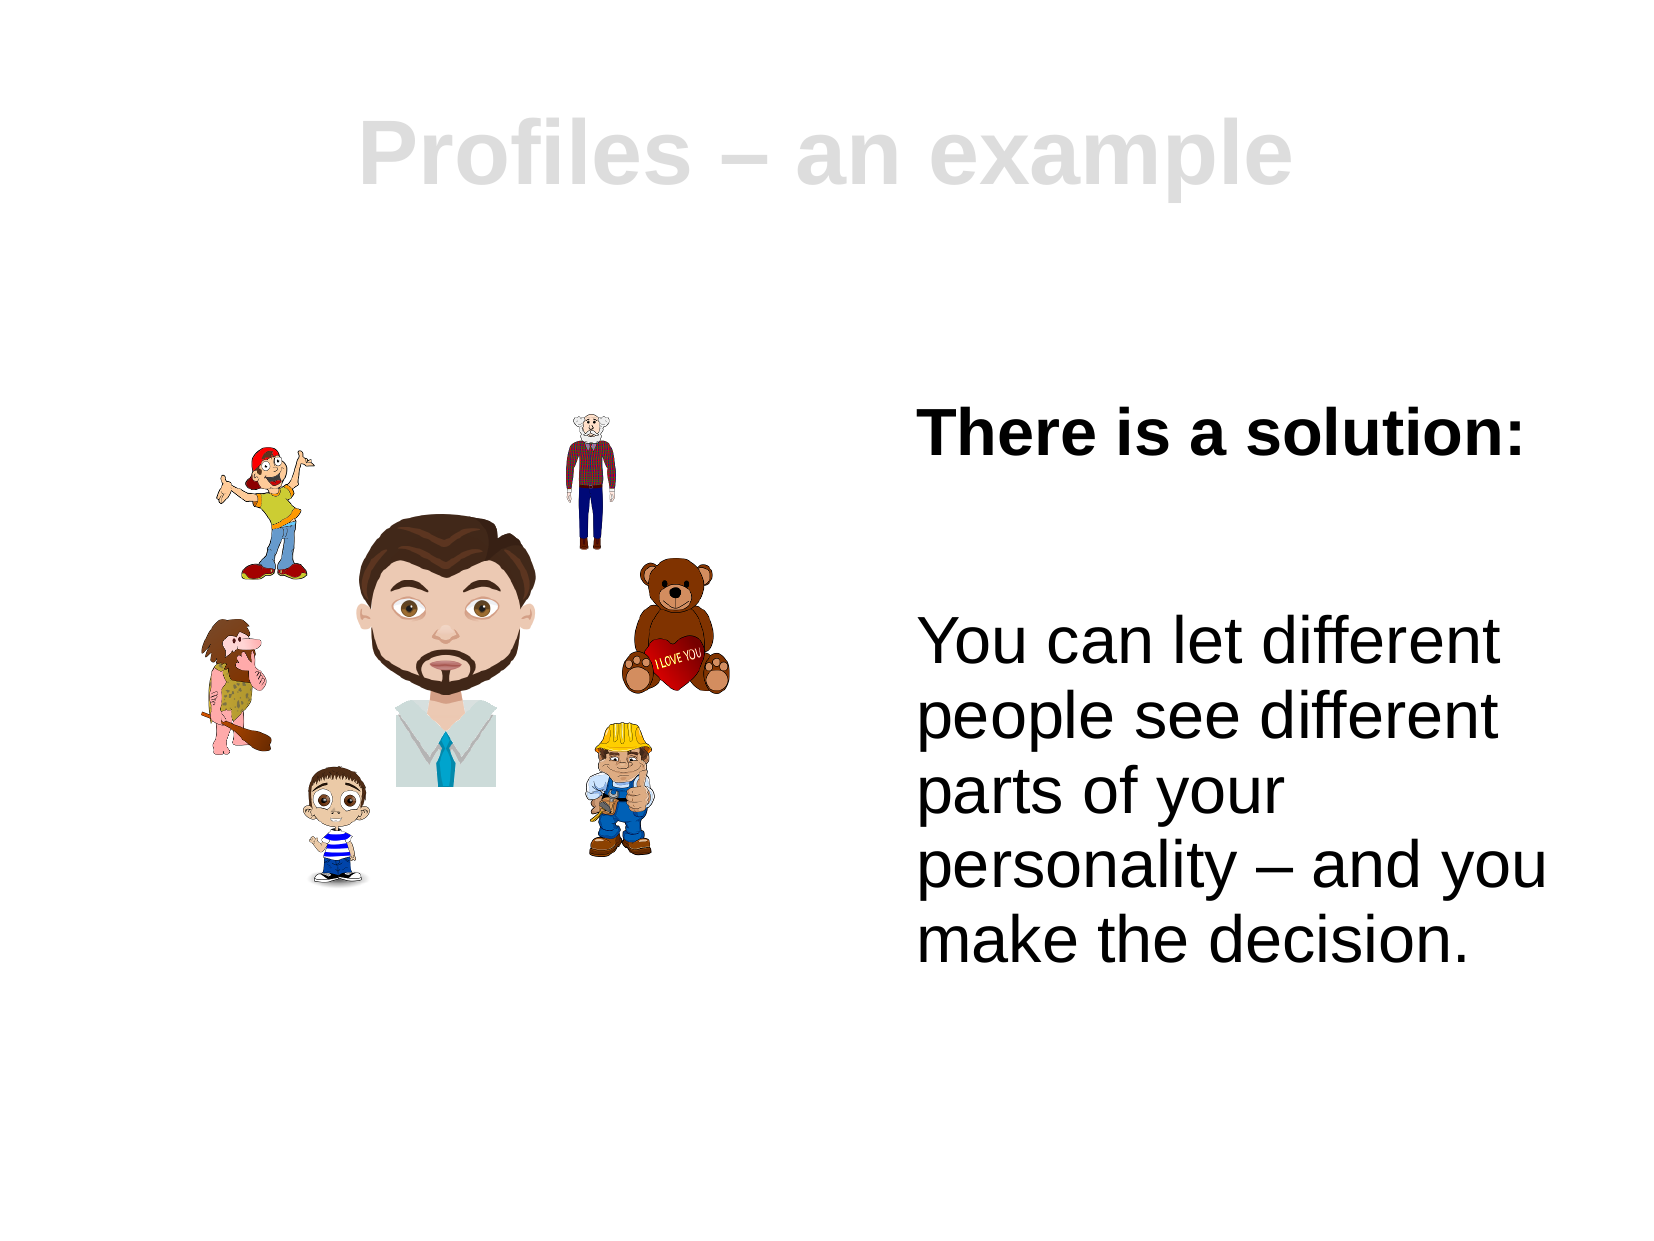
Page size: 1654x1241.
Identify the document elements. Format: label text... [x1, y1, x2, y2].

title Profiles – an example [82, 49, 1571, 257]
picture [82, 377, 809, 923]
list There is a solution: You can let different people see different parts of your personality – and you make the decision. [845, 290, 1572, 1010]
